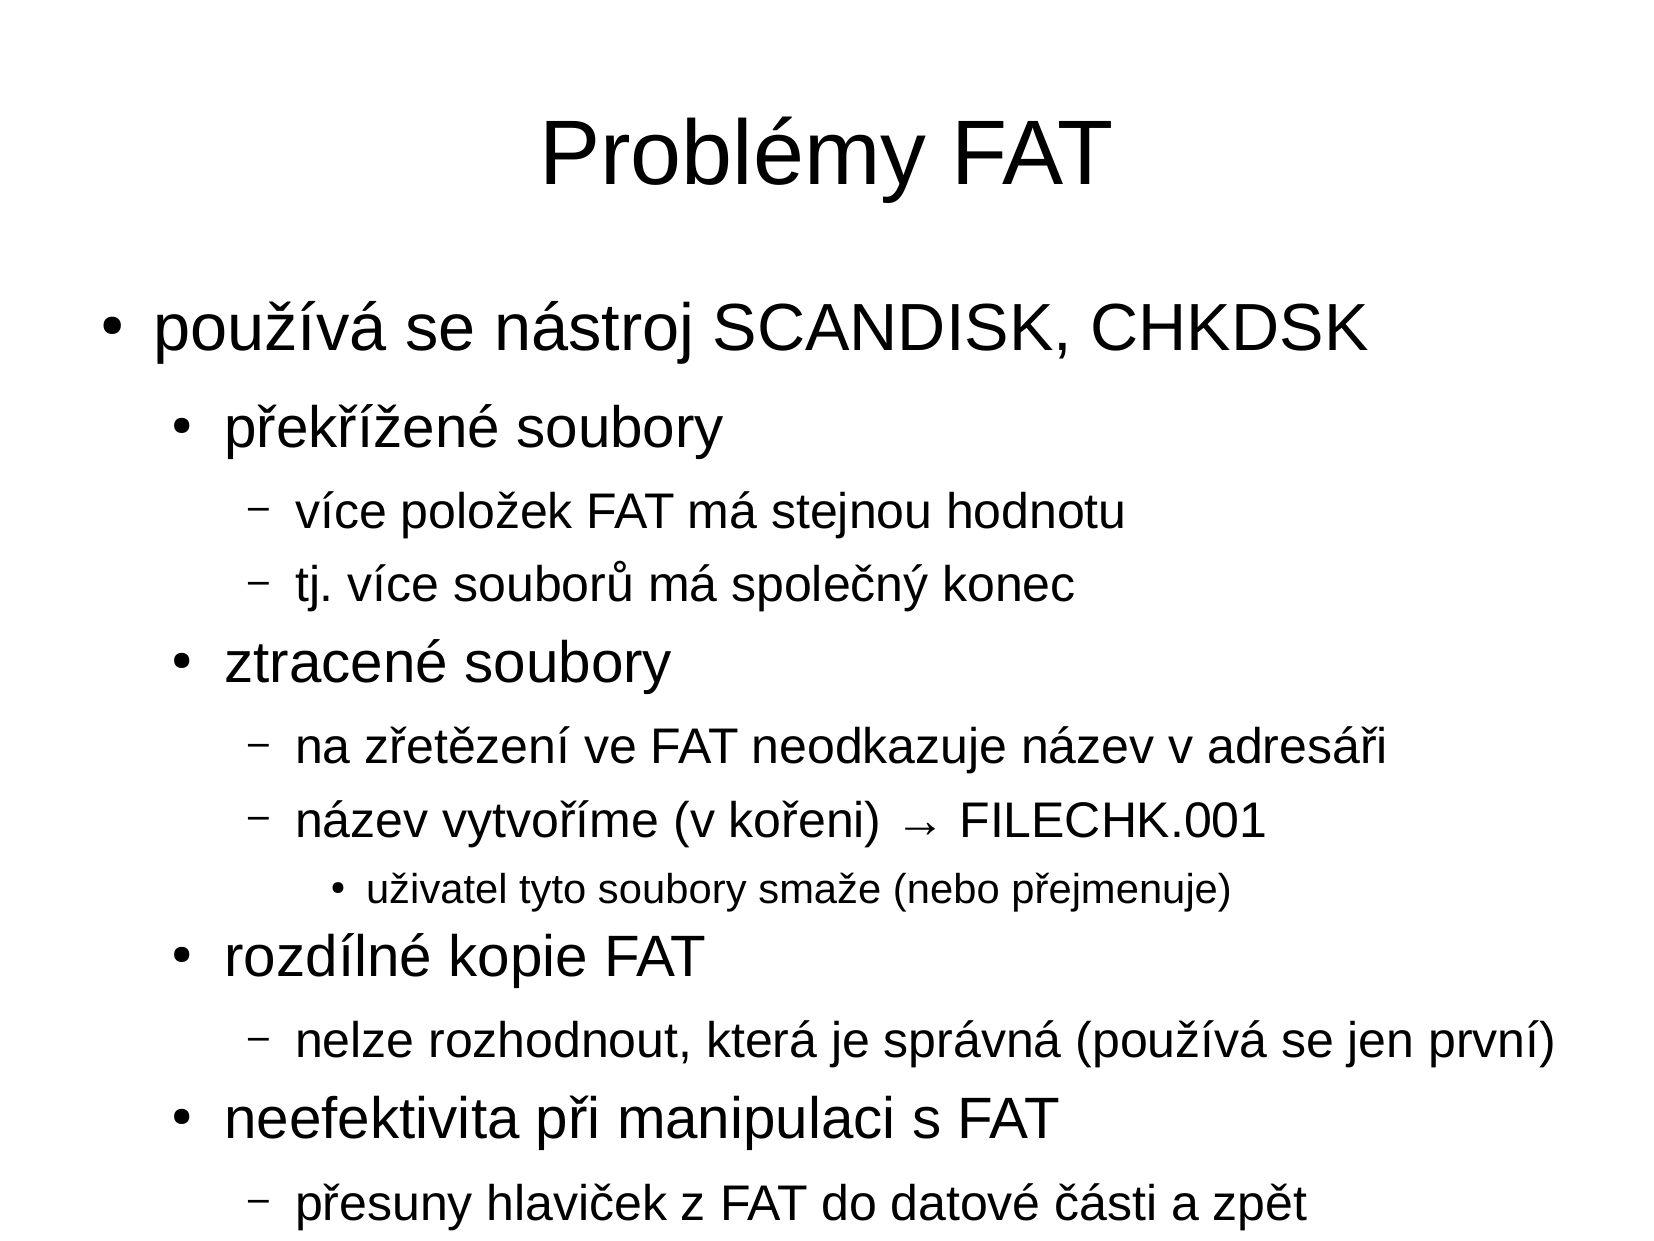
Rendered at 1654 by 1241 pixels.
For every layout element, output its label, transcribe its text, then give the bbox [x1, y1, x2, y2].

title Problémy FAT [82, 49, 1571, 257]
list používá se nástroj SCANDISK, CHKDSK překřížené soubory více položek FAT má stejnou hodnotu tj. více souborů má společný konec ztracené soubory na zřetězení ve FAT neodkazuje název v adresáři název vytvoříme (v kořeni) → FILECHK.001 uživatel tyto soubory smaže (nebo přejmenuje) rozdílné kopie FAT nelze rozhodnout, která je správná (používá se jen první) neefektivita při manipulaci s FAT přesuny hlaviček z FAT do datové části a zpět [82, 290, 1571, 1231]
